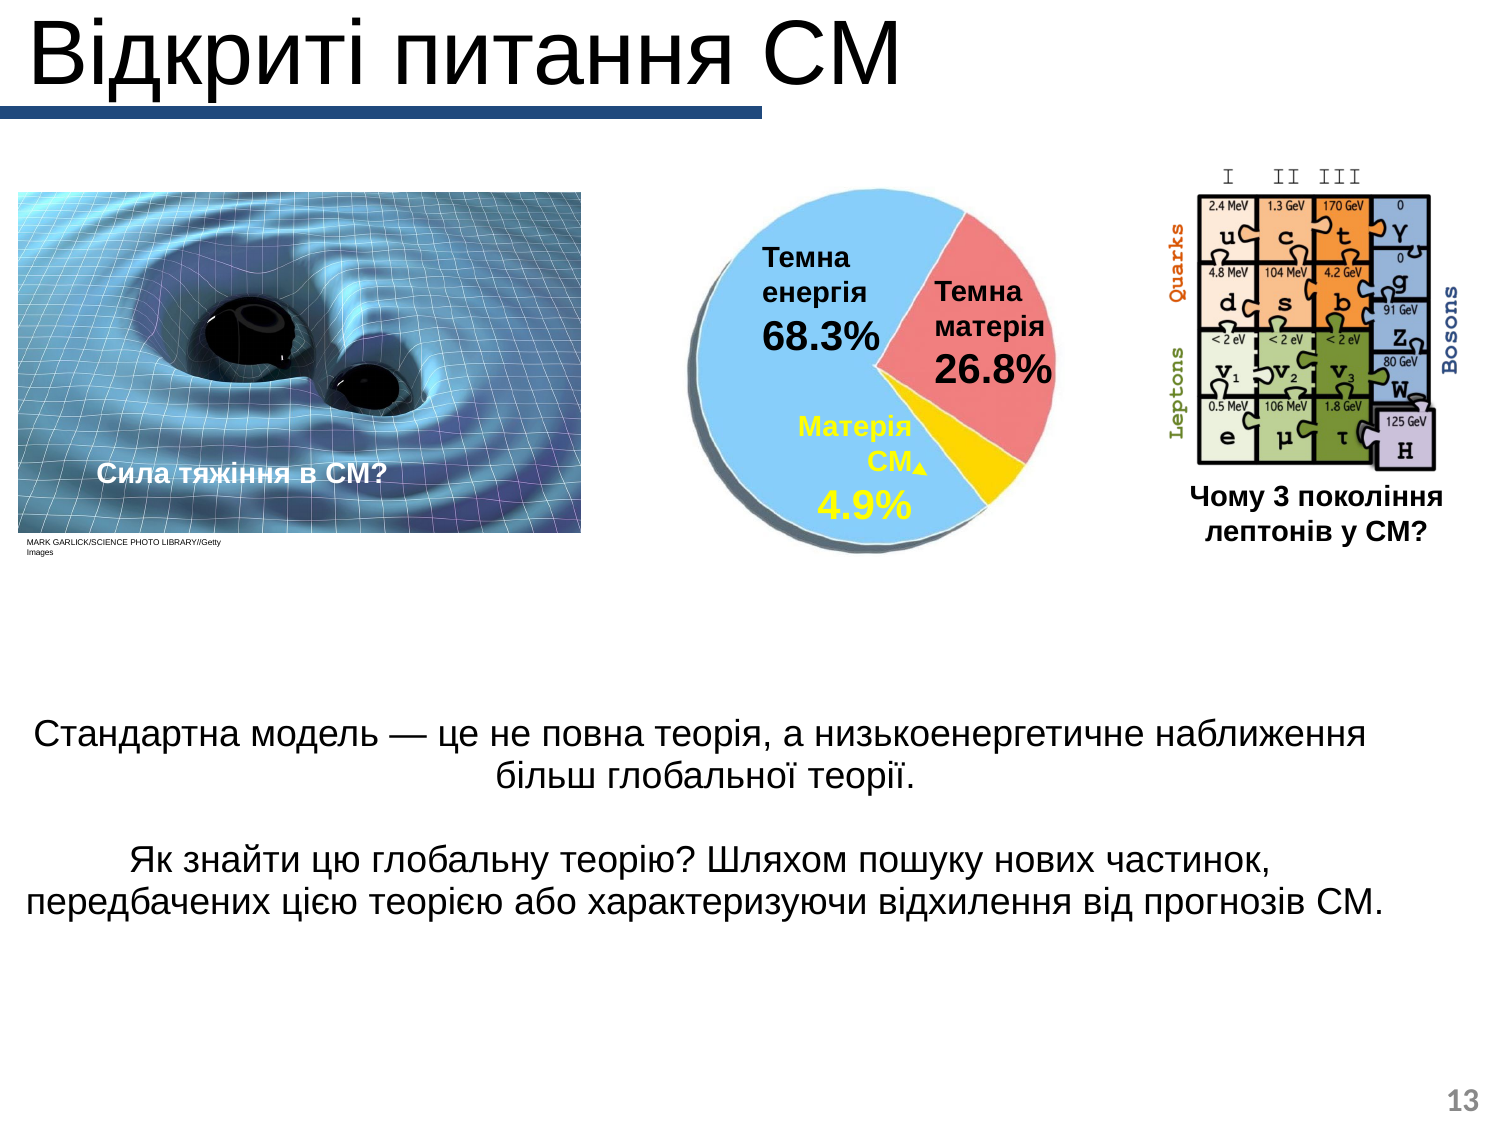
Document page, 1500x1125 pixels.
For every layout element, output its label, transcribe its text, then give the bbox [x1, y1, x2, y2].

picture [672, 176, 1065, 567]
text_box Чому 3 покоління лептонів у СМ? [1151, 462, 1482, 563]
text_box Матерія CM 4.9% [719, 392, 928, 543]
text_box <number> [1423, 1079, 1495, 1118]
text_box Стандартна модель — це не повна теорія, а низькоенергетичне наближення більш глобальної теорії. Як знайти цю глобальну теорію? Шляхом пошуку нових частинок, передбачених цією теорією або xарактеризуючи відхилення від прогнозів СМ. [10, 705, 1401, 930]
picture [1159, 157, 1466, 476]
text_box Темна матерія 26.8% [919, 257, 1159, 408]
text_box MARK GARLICK/SCIENCE PHOTO LIBRARY//Getty Images [11, 521, 257, 572]
text_box Відкриті питання CM [12, 0, 921, 112]
text_box Темна енергія 68.3% [747, 223, 1054, 374]
picture [18, 192, 581, 533]
text_box Сила тяжіння в СМ? [81, 439, 462, 505]
